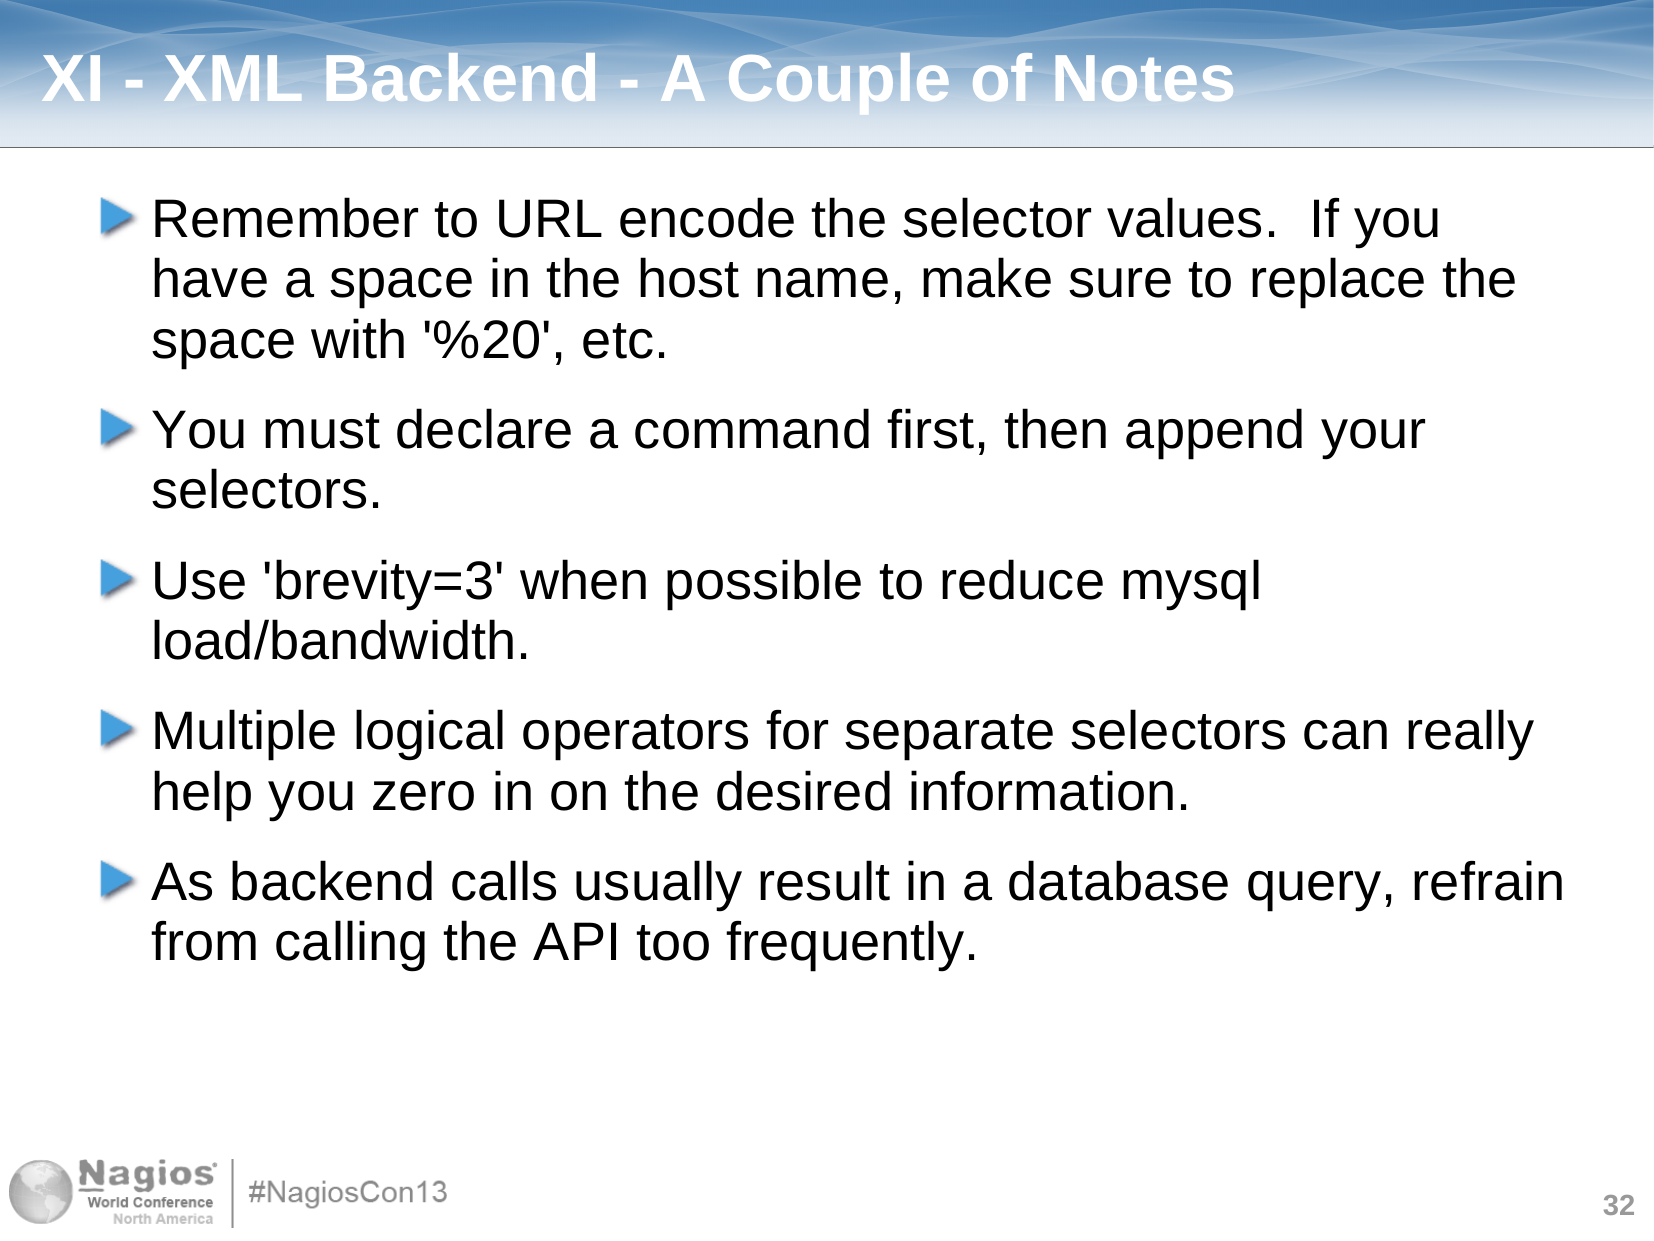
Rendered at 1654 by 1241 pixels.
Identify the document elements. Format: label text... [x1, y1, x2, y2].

list Remember to URL encode the selector values. If you have a space in the host name, make sure to replace the space with '%20', etc. You must declare a command first, then append your selectors. Use 'brevity=3' when possible to reduce mysql load/bandwidth. Multiple logical operators for separate selectors can really help you zero in on the desired information. As backend calls usually result in a database query, refrain from calling the API too frequently. [80, 188, 1569, 1063]
picture [0, 0, 1654, 147]
title XI - XML Backend - A Couple of Notes [41, 29, 1248, 127]
picture [9, 1159, 453, 1228]
